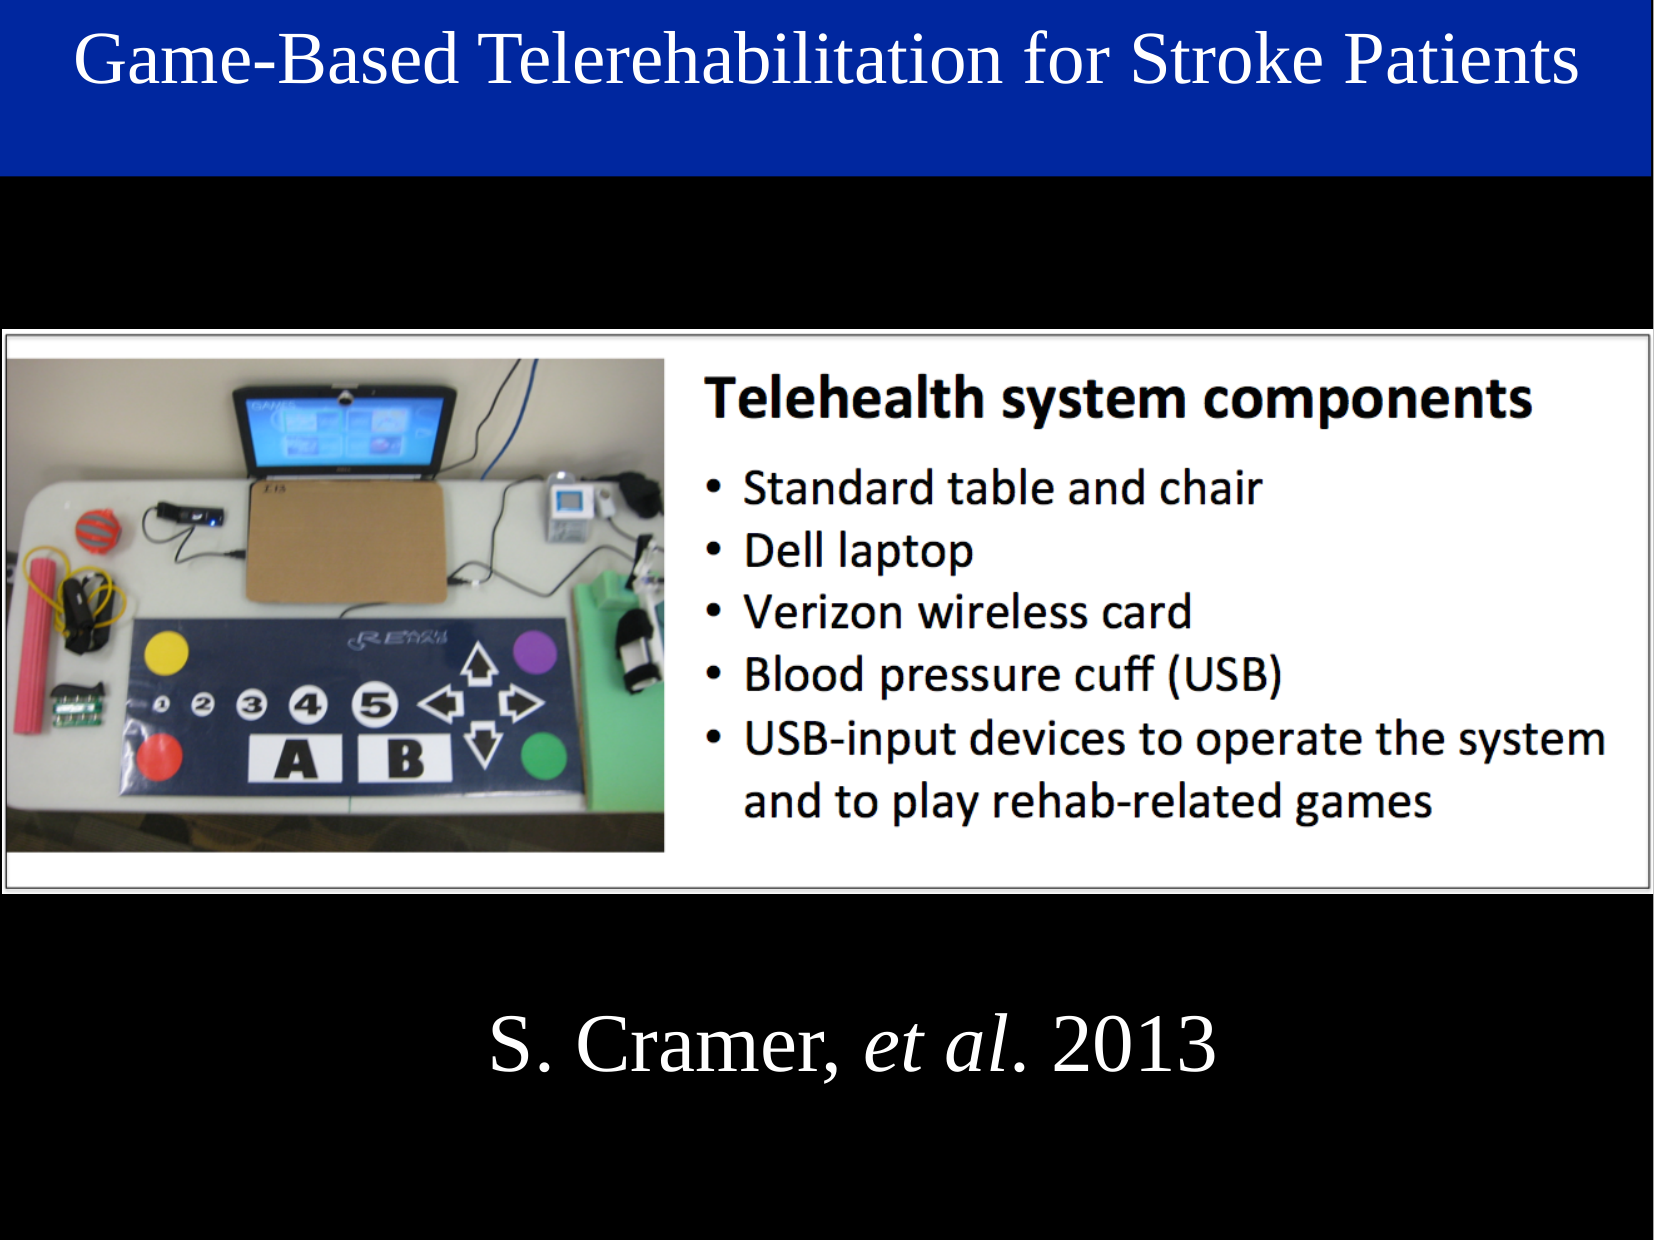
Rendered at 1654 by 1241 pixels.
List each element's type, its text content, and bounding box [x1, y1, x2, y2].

subtitle S. Cramer, et al. 2013 [2, 895, 1648, 1085]
picture [2, 329, 1654, 895]
title Game-Based Telerehabilitation for Stroke Patients [1648, 15, 1654, 329]
subtitle S. Cramer, et al. 2013 [2, 0, 1648, 329]
